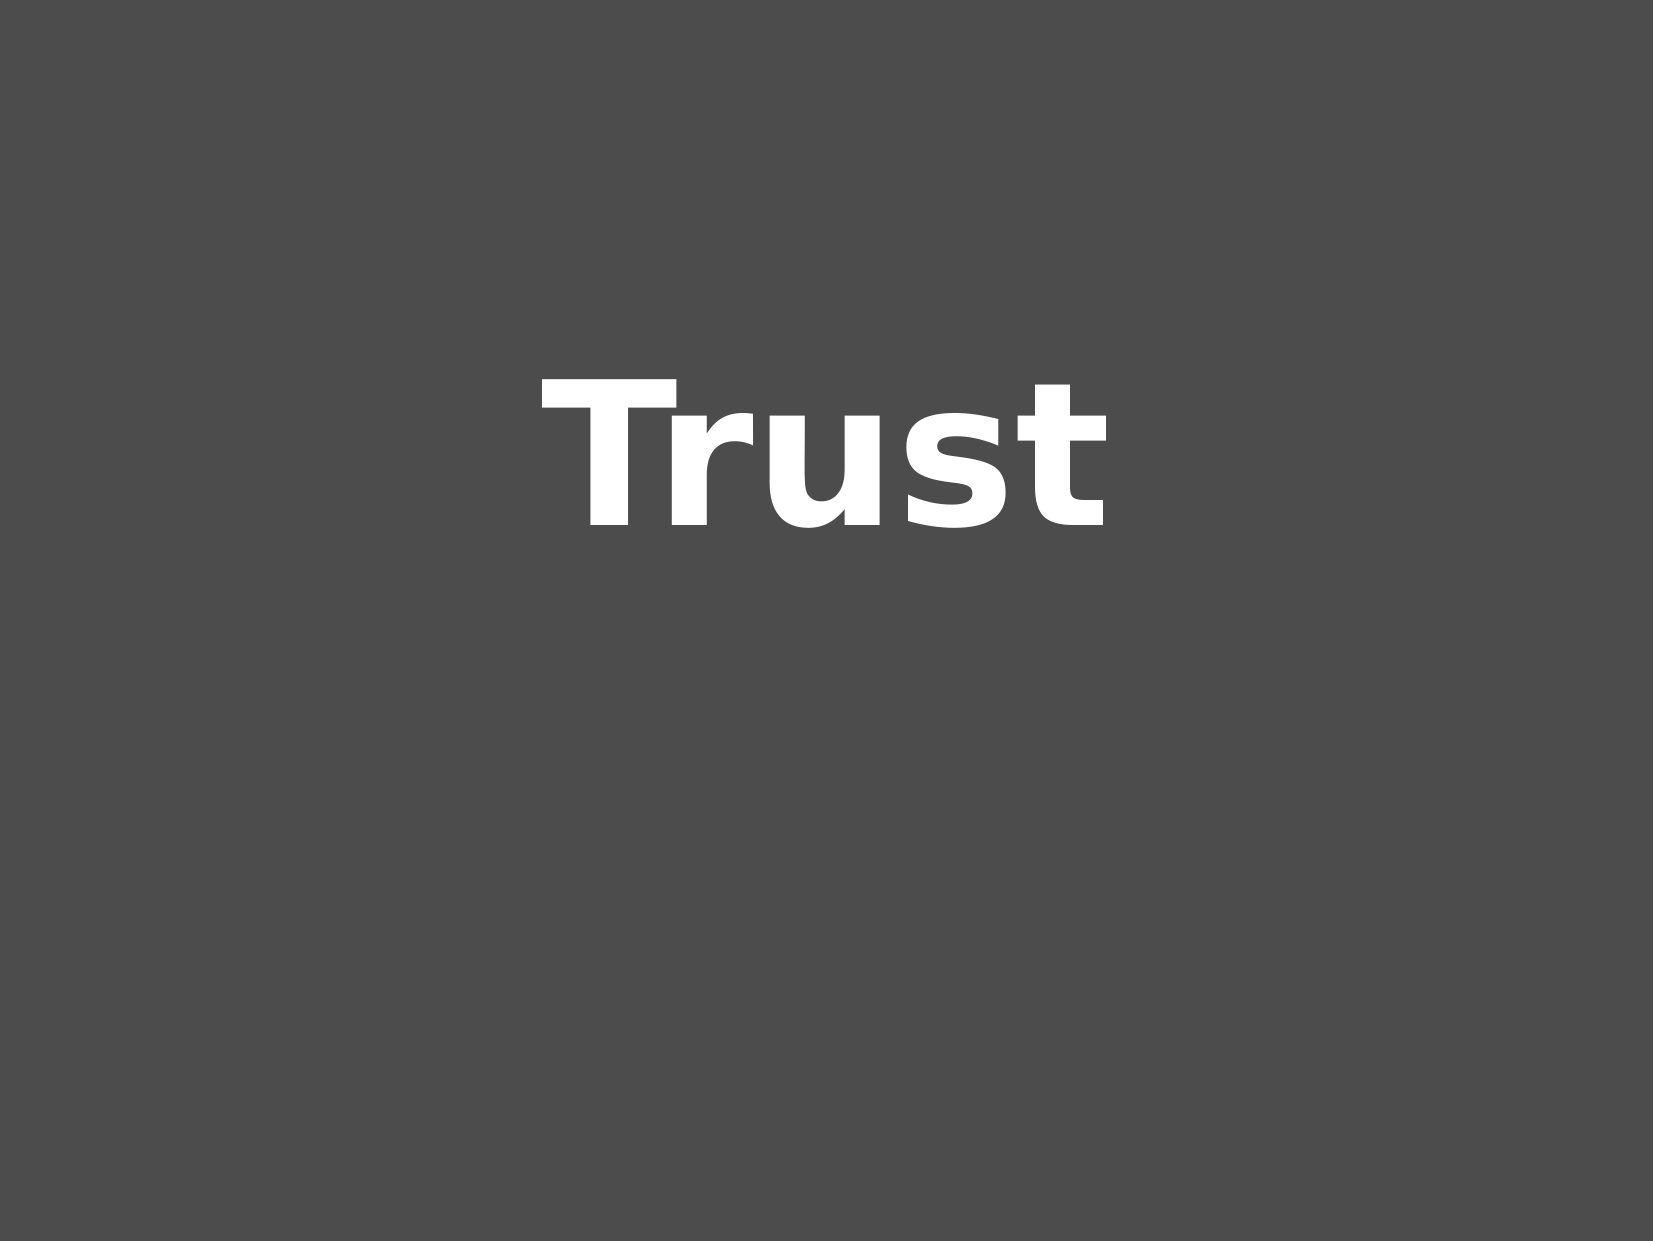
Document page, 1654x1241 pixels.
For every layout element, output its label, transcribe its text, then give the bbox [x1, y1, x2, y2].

text_box Trust [0, 332, 1653, 581]
